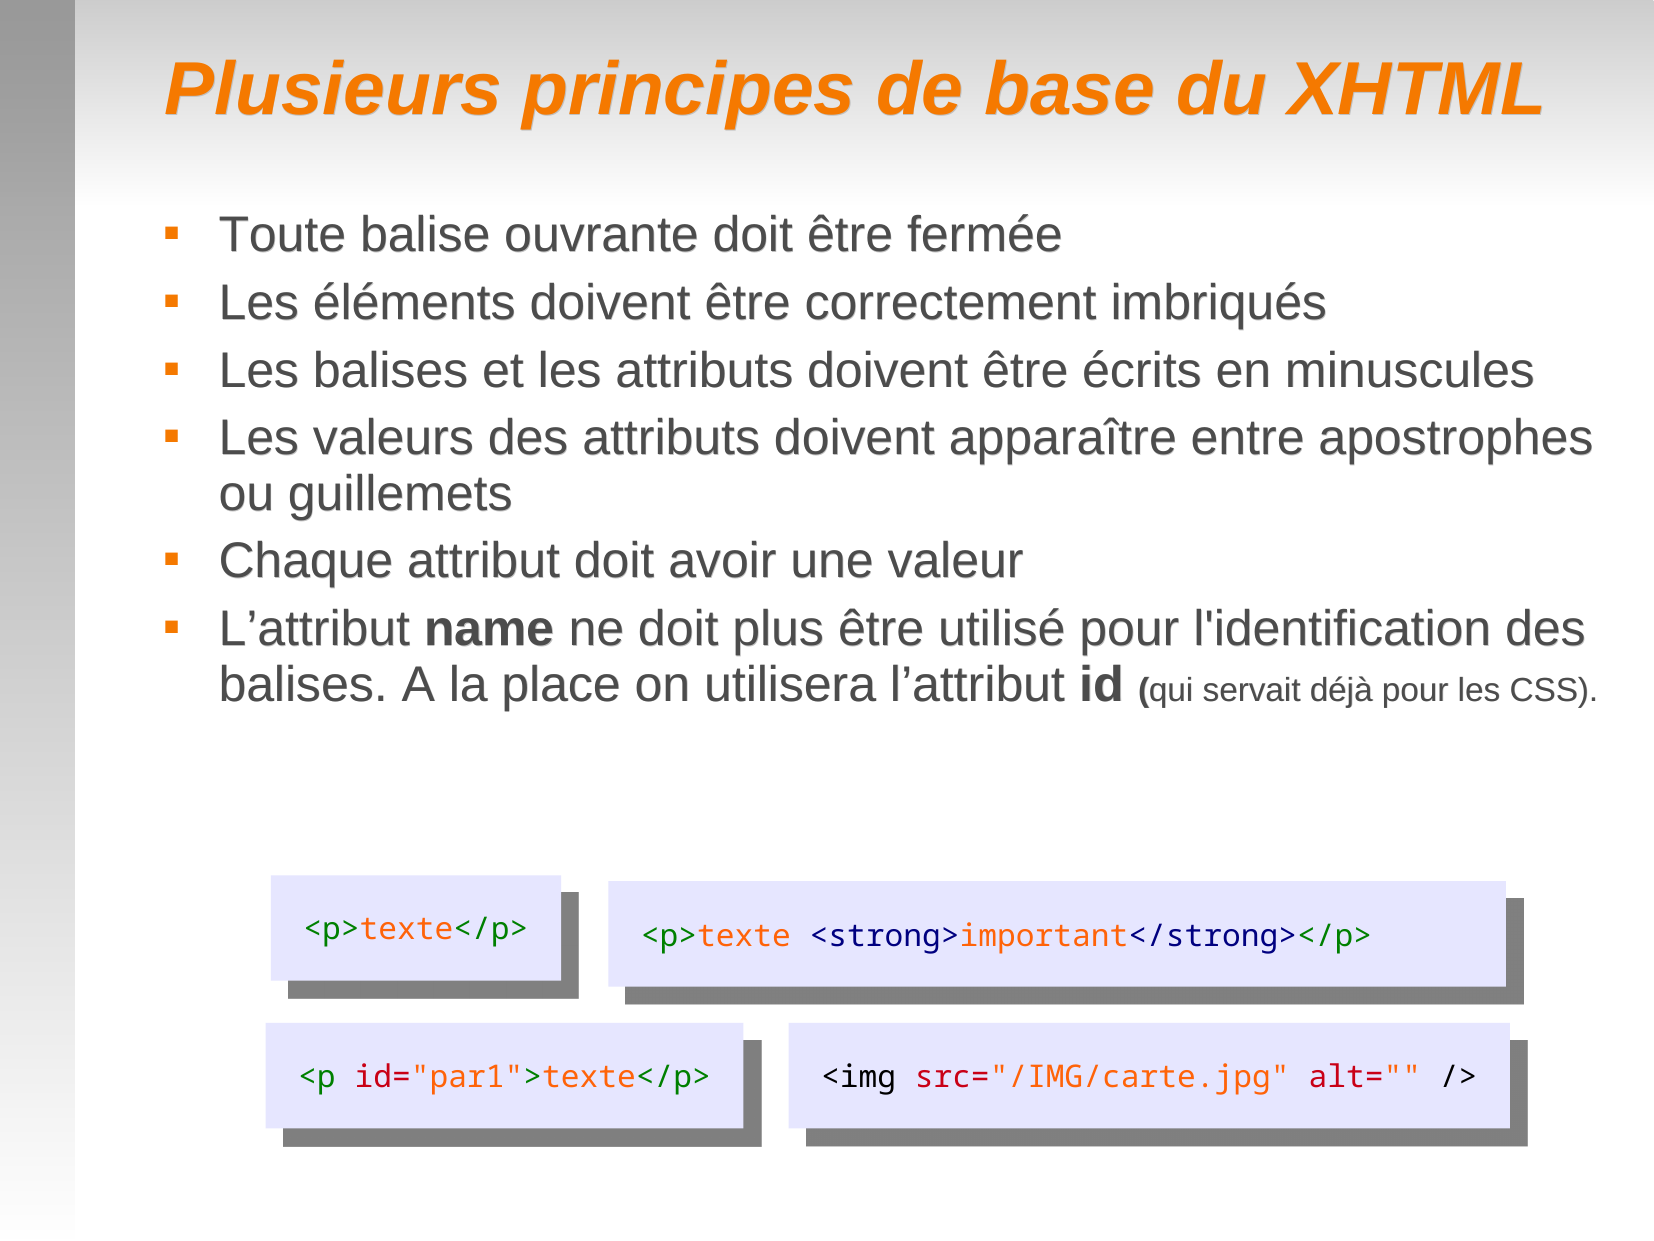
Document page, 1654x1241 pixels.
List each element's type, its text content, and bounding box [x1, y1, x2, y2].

text_box <p id="par1">texte</p> [265, 1022, 744, 1123]
title Plusieurs principes de base du XHTML [58, 7, 1654, 170]
list Toute balise ouvrante doit être fermée Les éléments doivent être correctement imbriqués Les balises et les attributs doivent être écrits en minuscules Les valeurs des attributs doivent apparaître entre apostrophes ou guillemets Chaque attribut doit avoir une valeur L’attribut name ne doit plus être utilisé pour l'identification des balises. A la place on utilisera l’attribut id (qui servait déjà pour les CSS). [147, 206, 1625, 1196]
text_box <img src="/IMG/carte.jpg" alt="" /> [788, 1022, 1510, 1123]
text_box <p>texte</p> [270, 875, 562, 975]
text_box <p>texte <strong>important</strong></p> [608, 881, 1506, 981]
